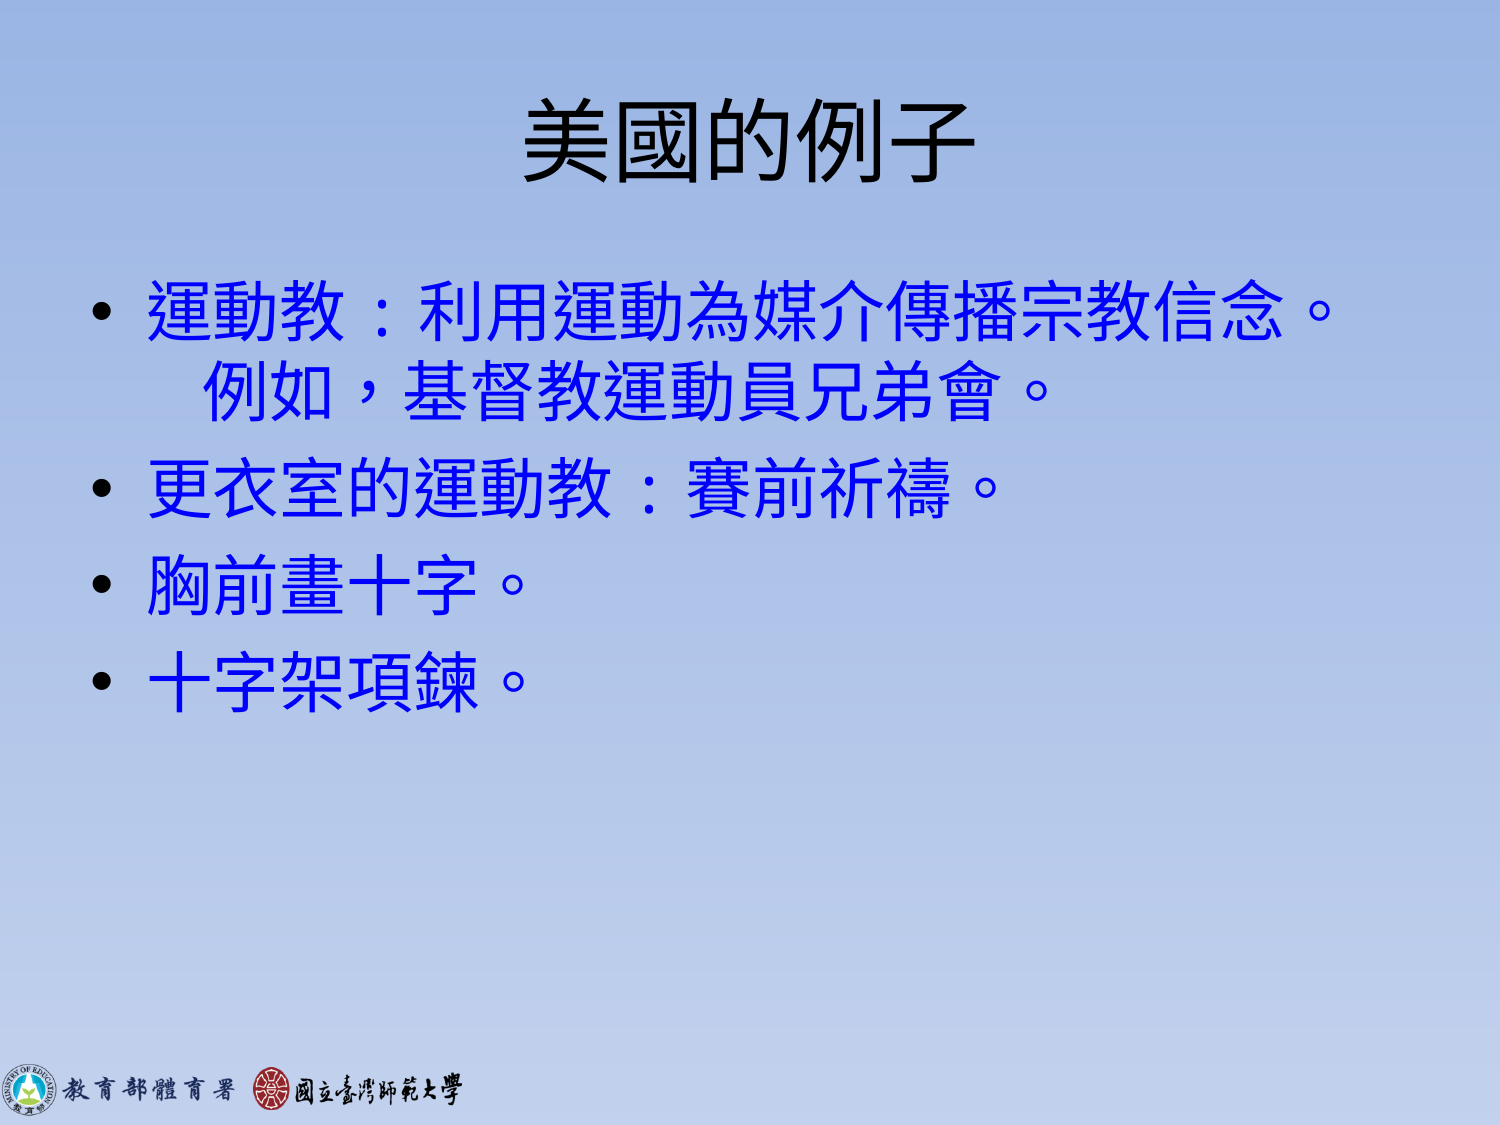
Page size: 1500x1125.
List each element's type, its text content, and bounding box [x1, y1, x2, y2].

title 美國的例子 [75, 45, 1426, 233]
list 運動教:利用運動為媒介傳播宗教信念。例如，基督教運動員兄弟會。 更衣室的運動教:賽前祈禱。 胸前畫十字。 十字架項鍊。 [75, 262, 1426, 1005]
